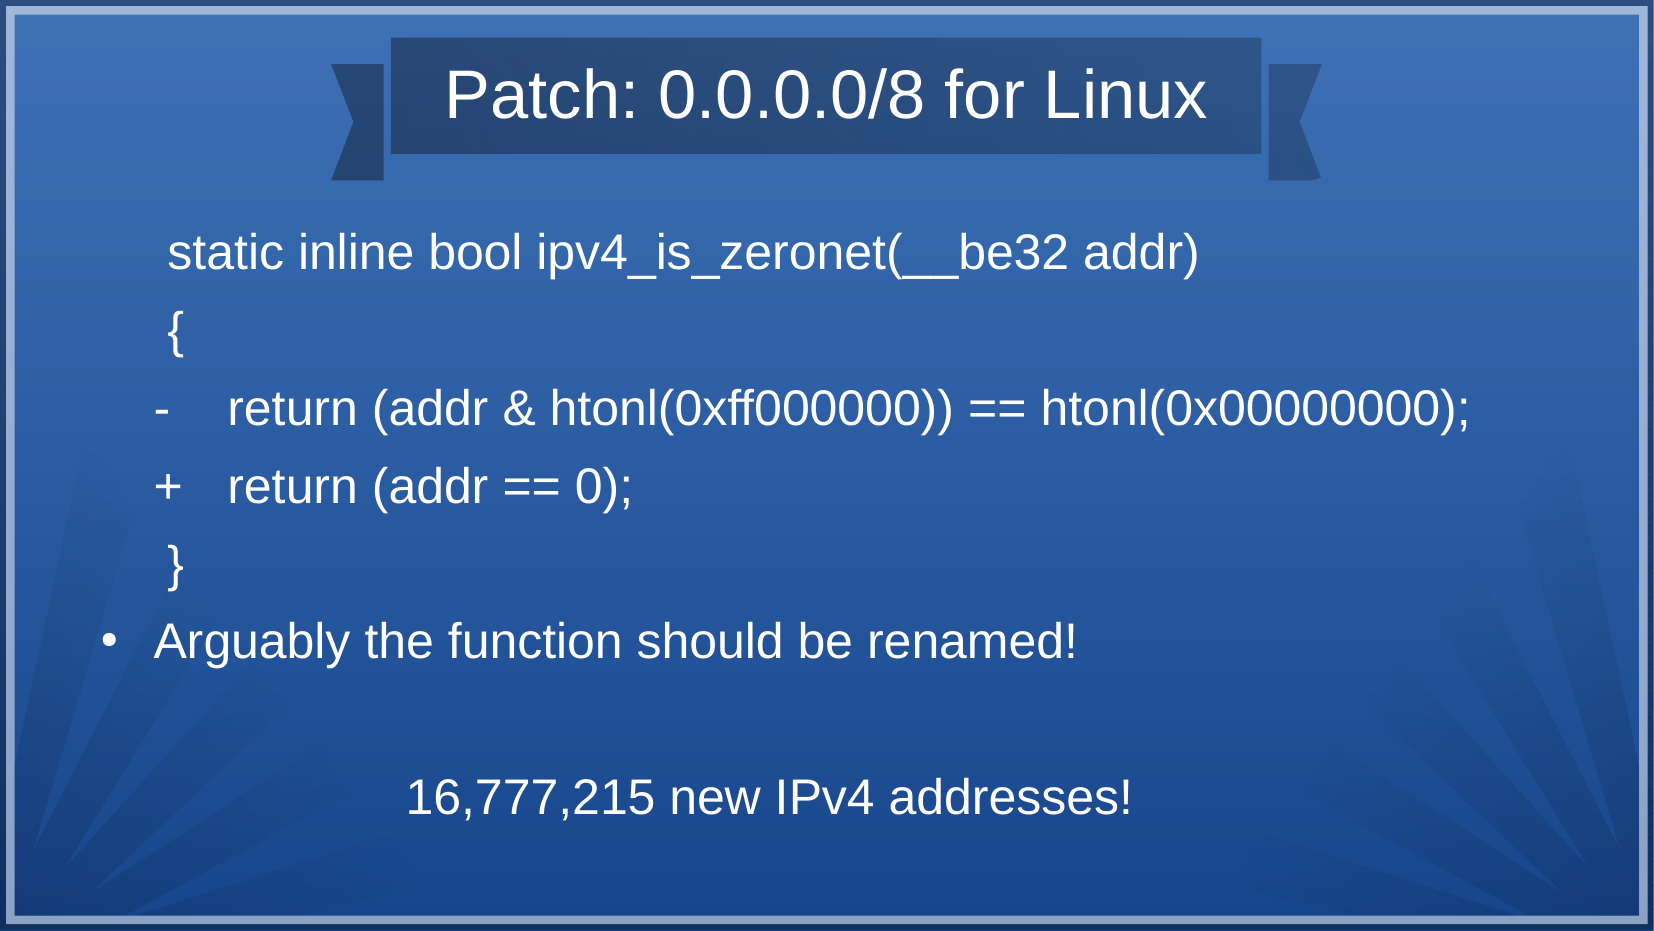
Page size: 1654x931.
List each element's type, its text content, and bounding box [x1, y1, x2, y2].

title Patch: 0.0.0.0/8 for Linux [389, 17, 1264, 172]
list static inline bool ipv4_is_zeronet(__be32 addr) { - return (addr & htonl(0xff000000)) == htonl(0x00000000); + return (addr == 0); } Arguably the function should be renamed! 16,777,215 new IPv4 addresses! [82, 224, 1571, 848]
